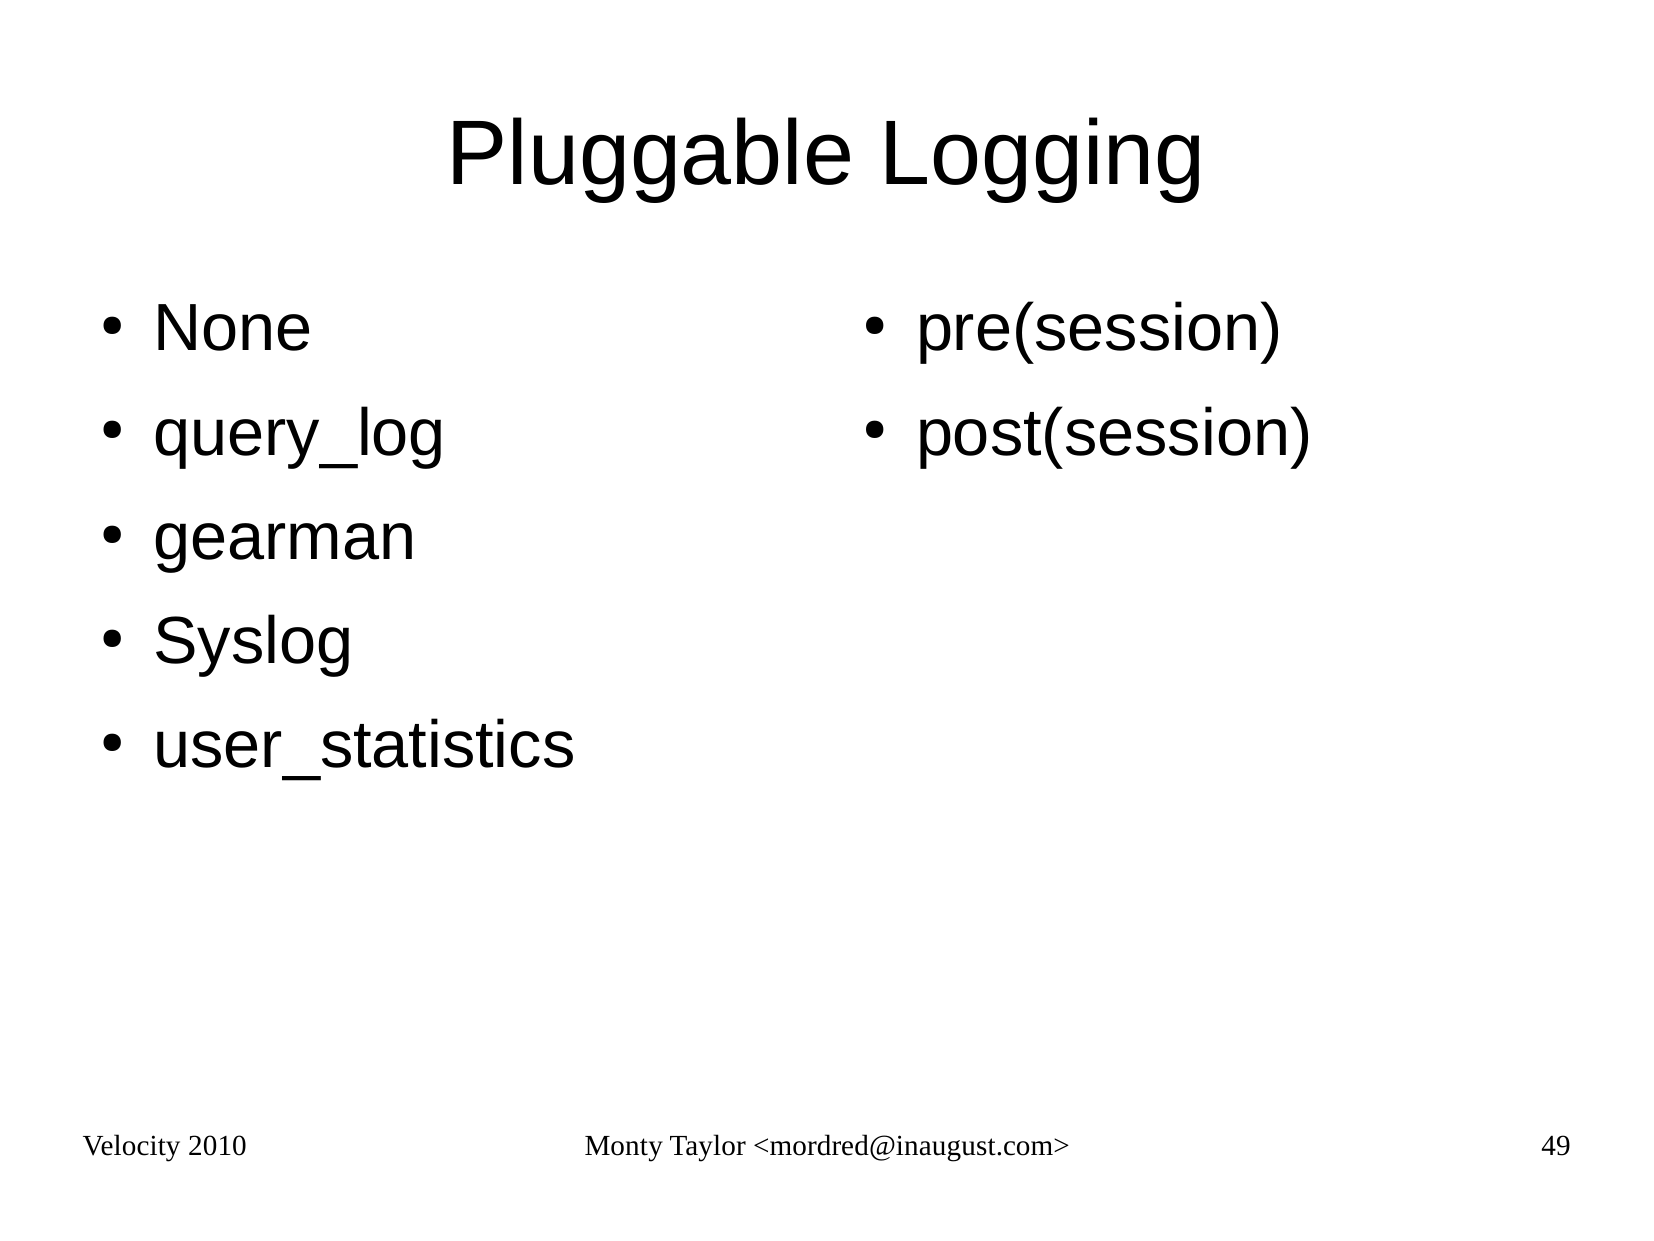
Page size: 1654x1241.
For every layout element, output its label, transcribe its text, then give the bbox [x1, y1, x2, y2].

list None query_log gearman Syslog user_statistics [82, 290, 809, 1109]
list pre(session) post(session) [845, 290, 1572, 1109]
title Pluggable Logging [82, 49, 1571, 257]
